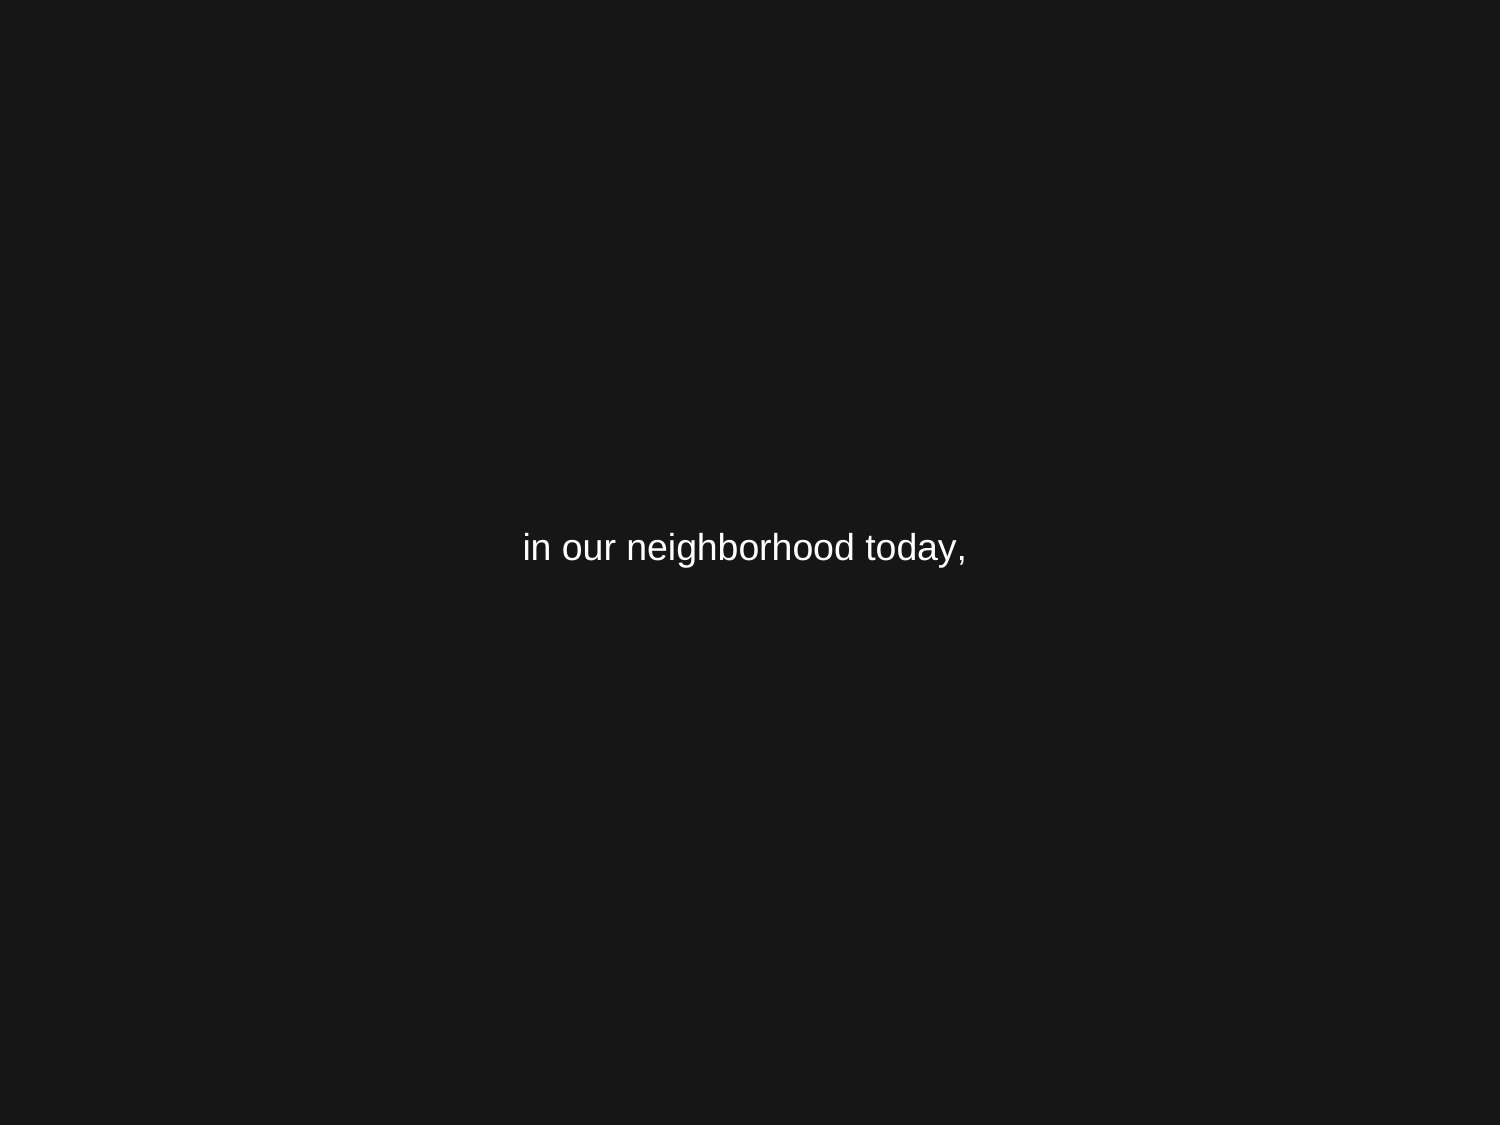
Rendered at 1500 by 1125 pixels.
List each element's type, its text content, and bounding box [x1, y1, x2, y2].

text_box in our neighborhood today, [0, 515, 1500, 621]
